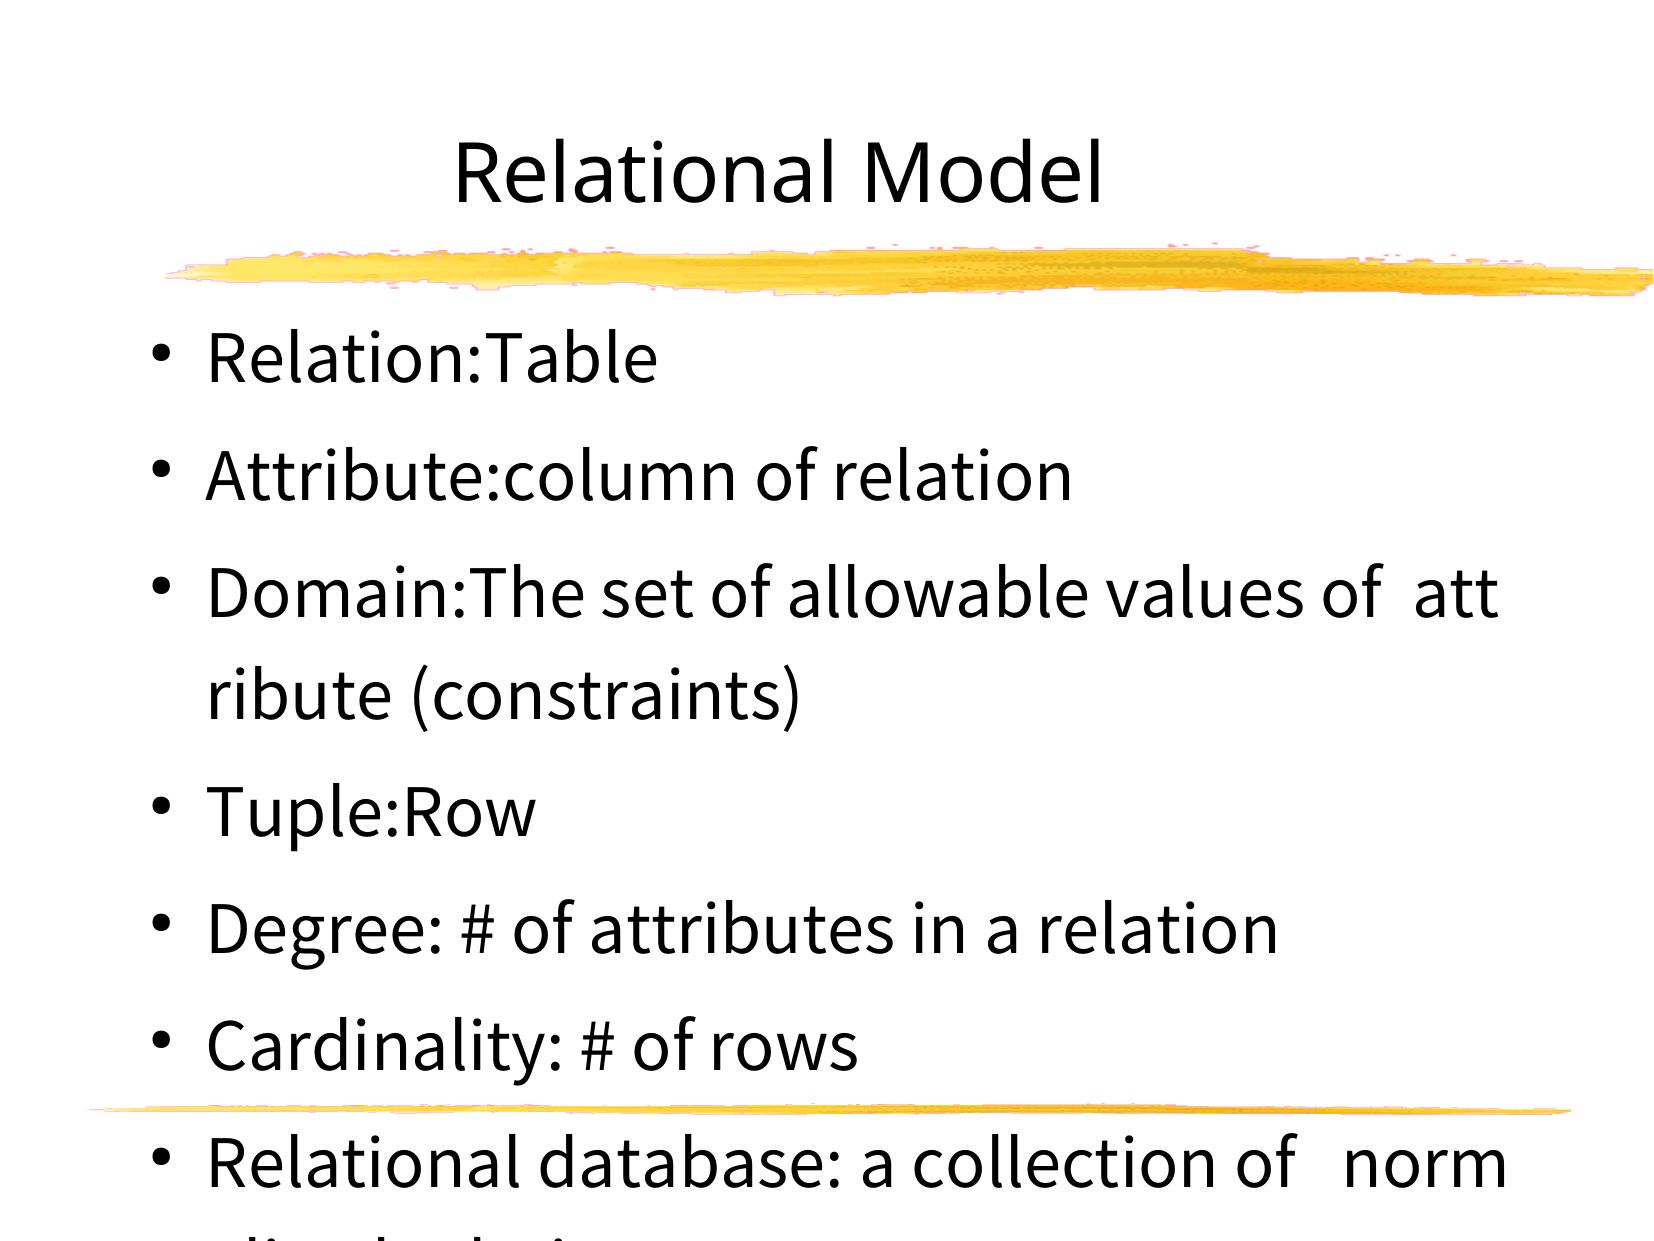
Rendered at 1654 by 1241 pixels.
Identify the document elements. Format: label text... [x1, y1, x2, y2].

list Relation:Table Attribute:column of relation Domain:The set of allowable values of attribute (constraints) Tuple:Row Degree: # of attributes in a relation Cardinality: # of rows Relational database: a collection of normalized relations [134, 292, 1541, 1099]
picture [82, 1102, 1571, 1117]
title Relational Model [76, 28, 1482, 235]
picture [165, 237, 1654, 308]
